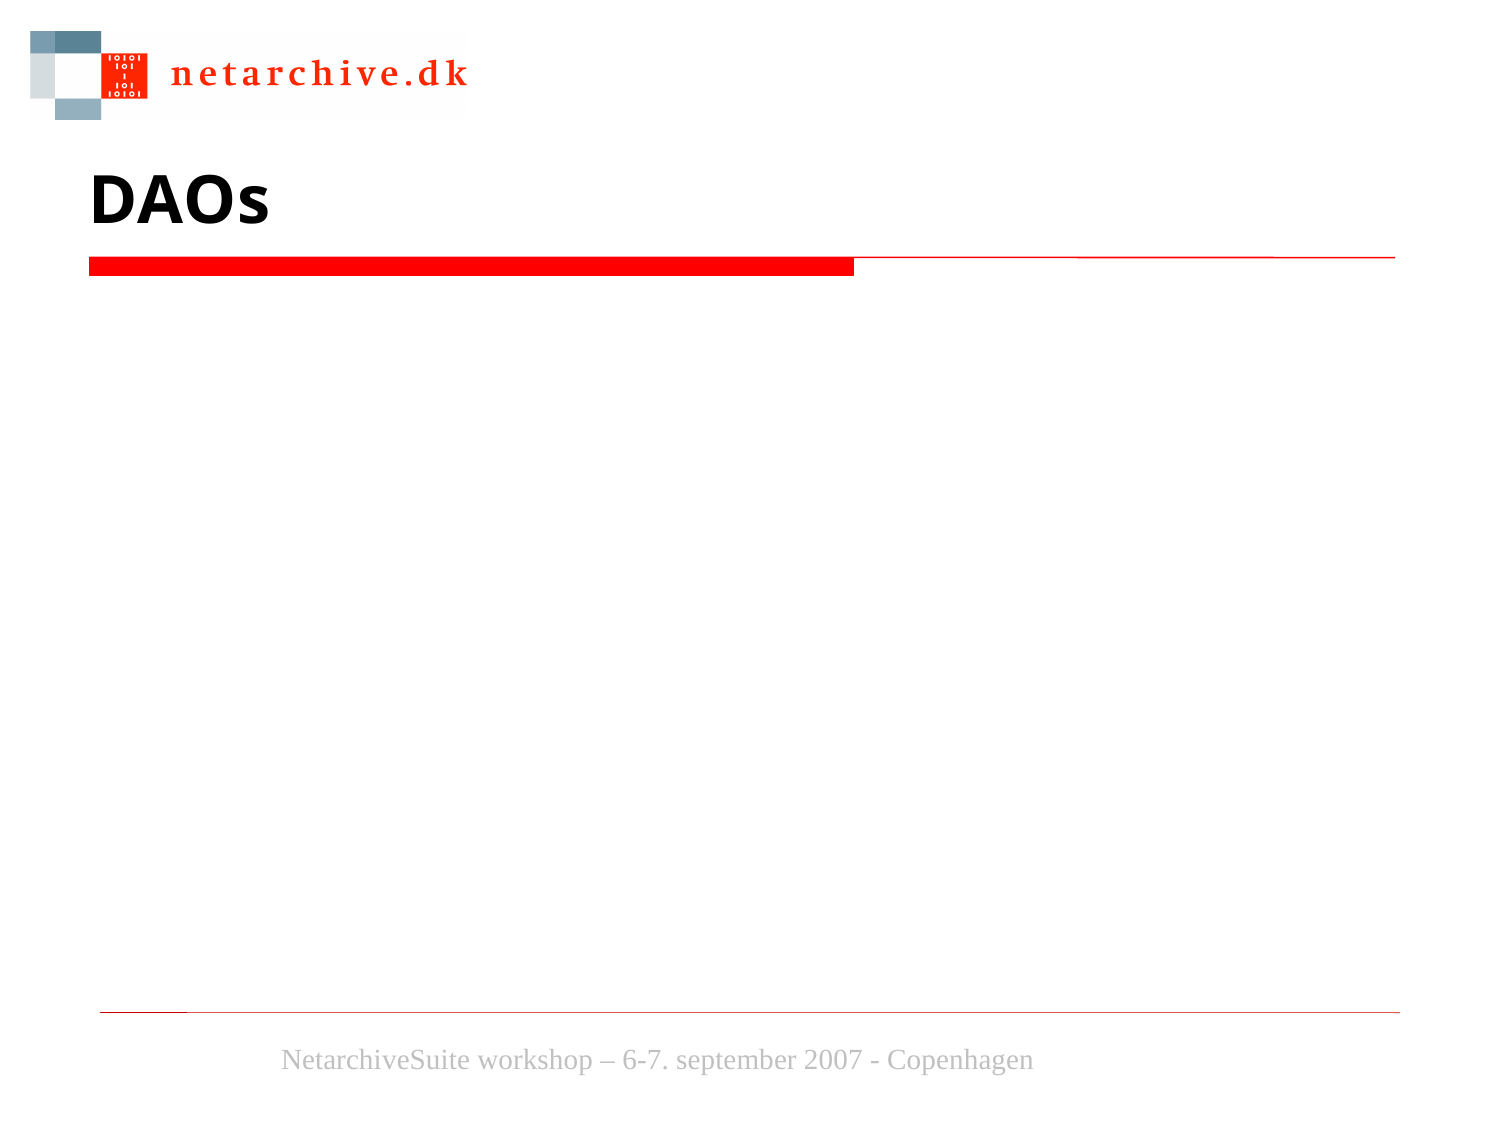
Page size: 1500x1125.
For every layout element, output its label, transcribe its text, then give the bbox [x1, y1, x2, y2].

title DAOs [88, 144, 411, 251]
picture [29, 0, 1418, 1125]
